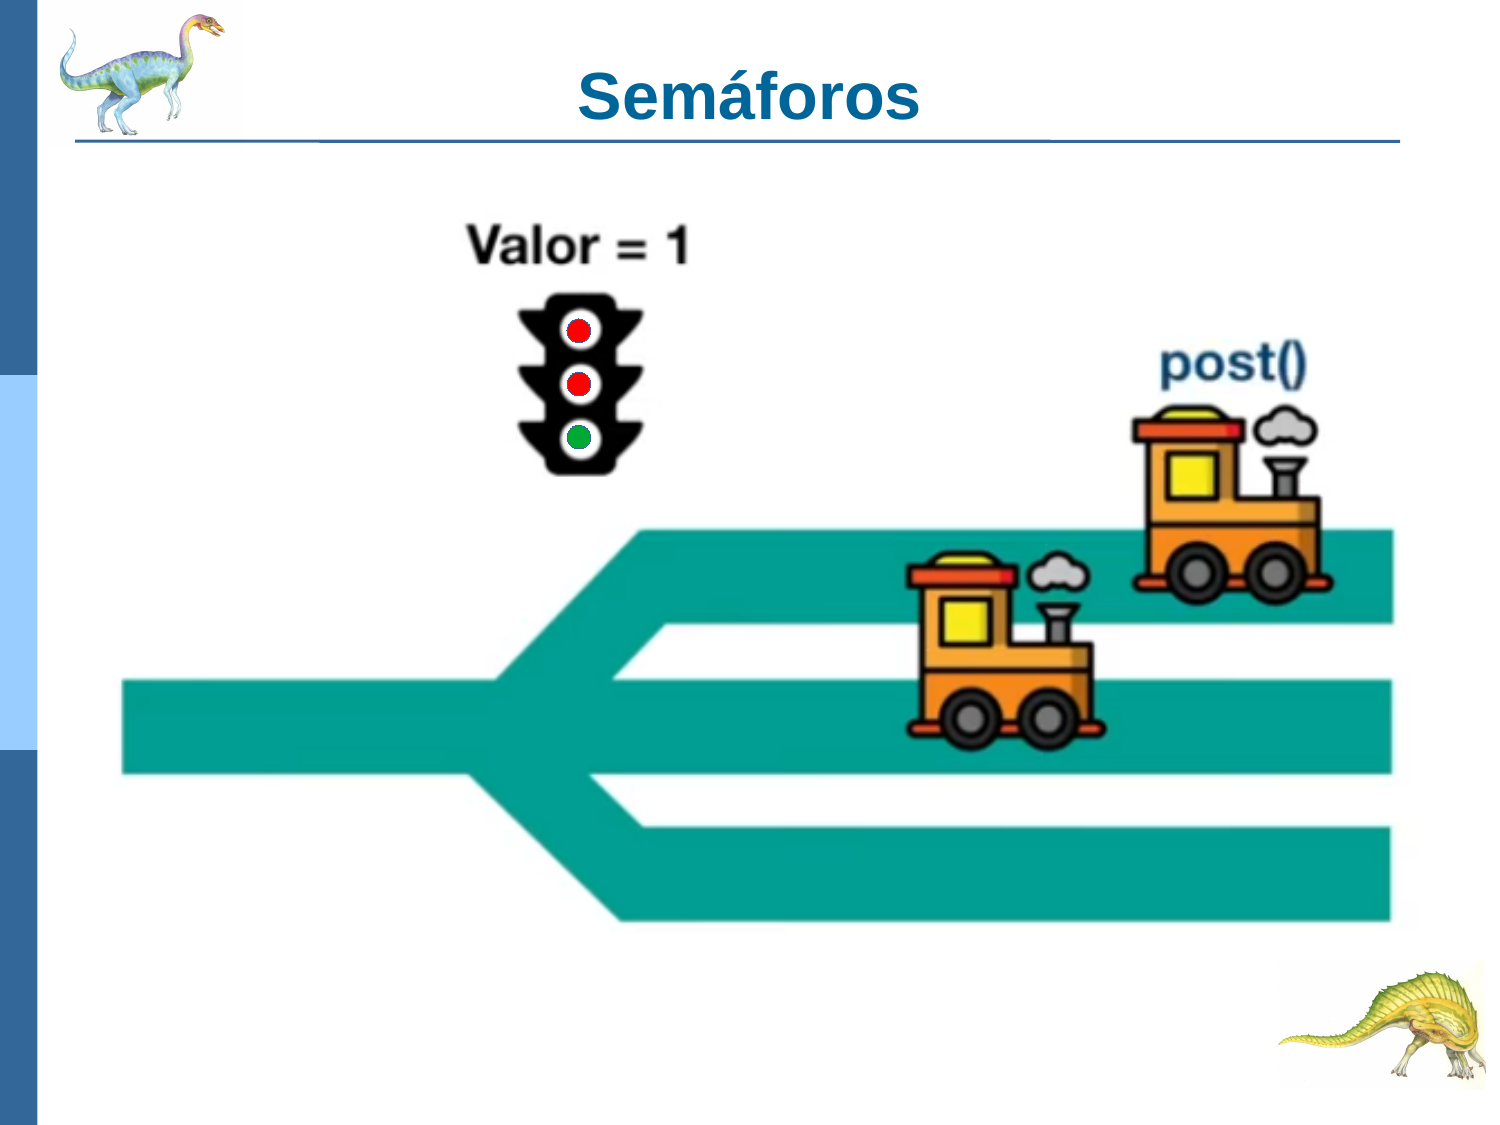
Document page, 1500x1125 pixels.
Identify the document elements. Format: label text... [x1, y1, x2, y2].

picture [111, 206, 1435, 934]
text_box [567, 372, 591, 396]
text_box [566, 318, 591, 343]
text_box [567, 425, 591, 449]
picture [1275, 959, 1486, 1090]
picture [46, 0, 243, 149]
text_box Semáforos [75, 45, 1426, 141]
